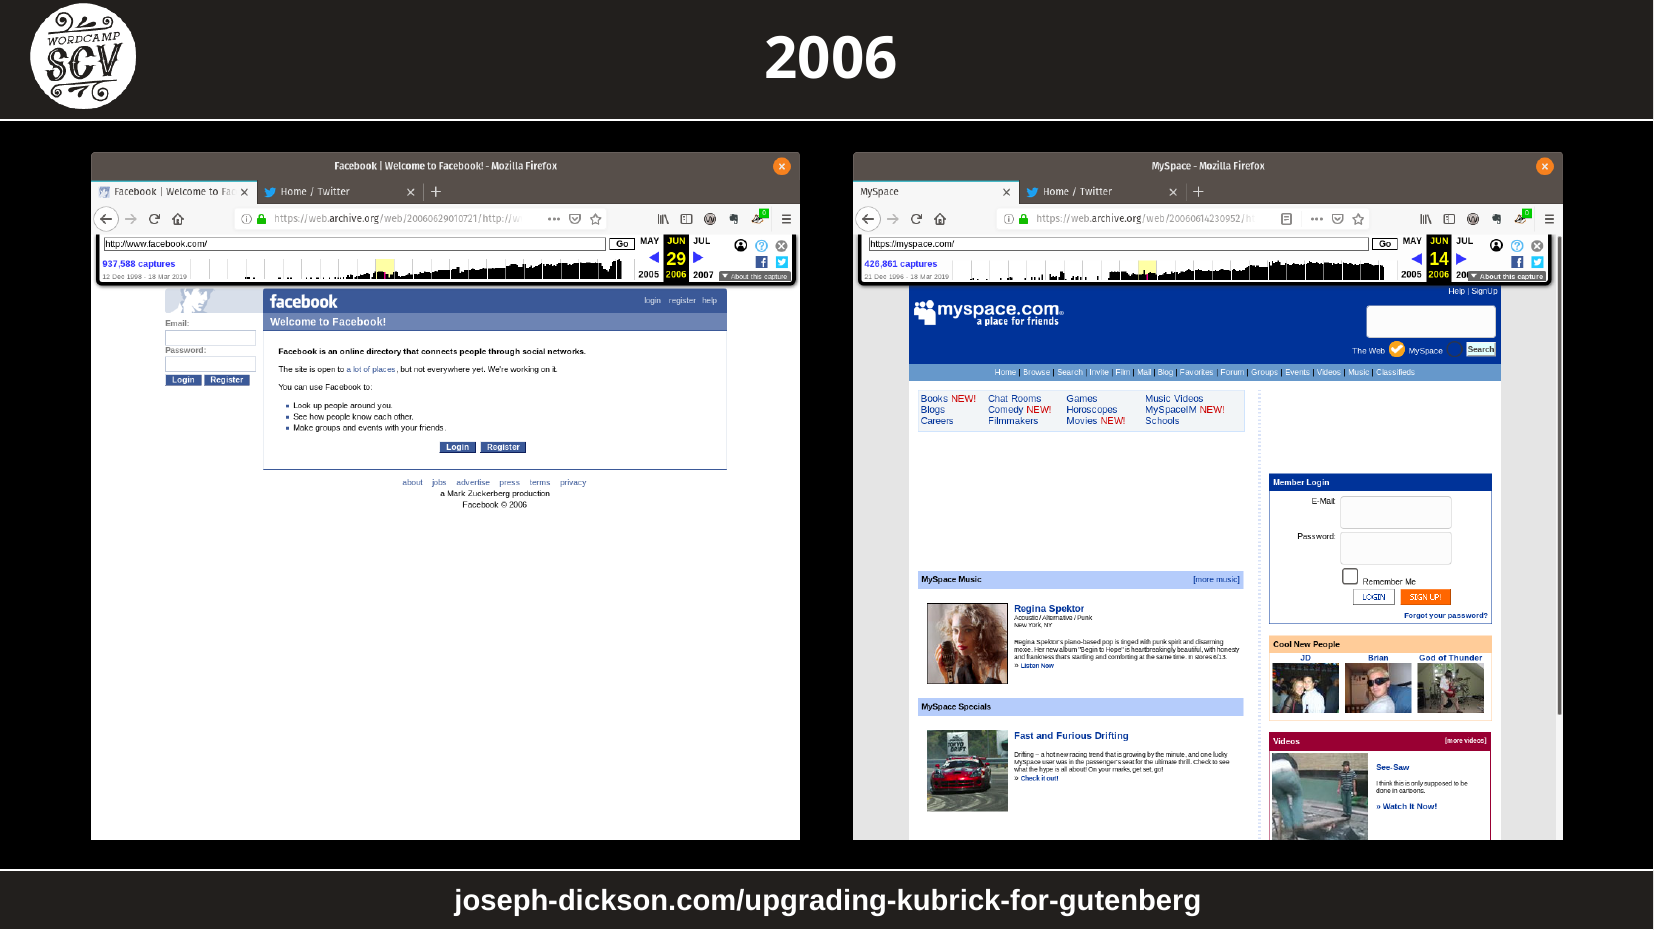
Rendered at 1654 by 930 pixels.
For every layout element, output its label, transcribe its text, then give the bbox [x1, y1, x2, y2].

picture [853, 152, 1563, 841]
picture [91, 152, 800, 841]
title 2006 [87, 0, 1576, 134]
picture [30, 3, 87, 109]
